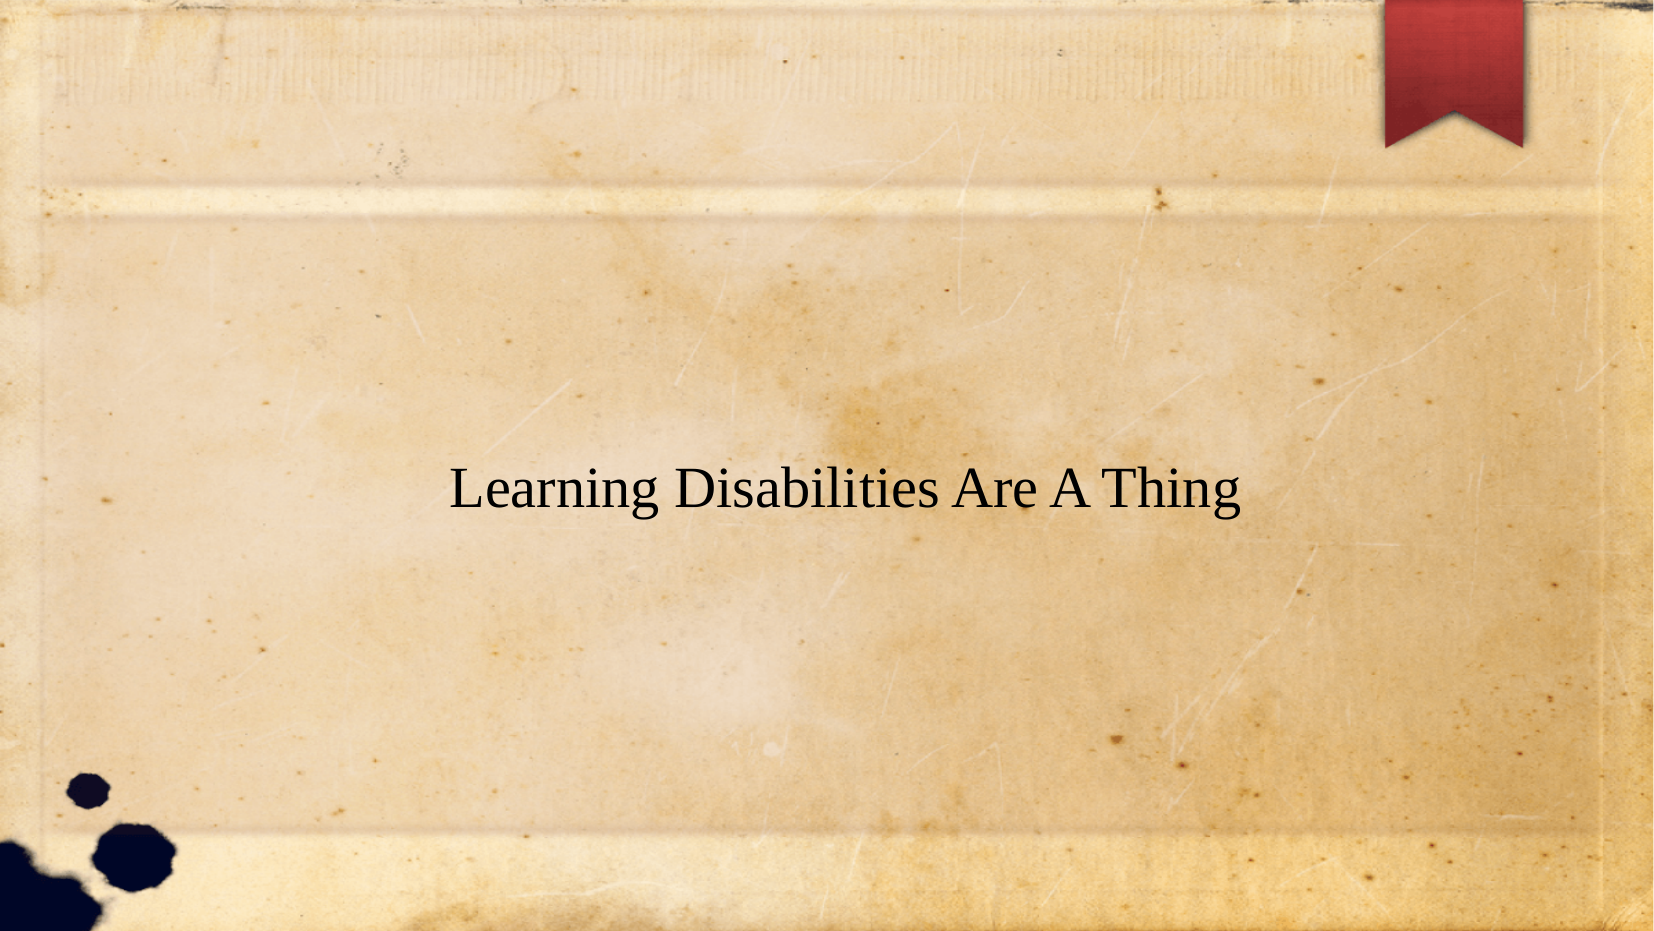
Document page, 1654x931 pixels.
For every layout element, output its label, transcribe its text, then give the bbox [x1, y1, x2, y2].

list Learning Disabilities Are A Thing [82, 217, 1538, 758]
picture [0, 0, 1654, 931]
